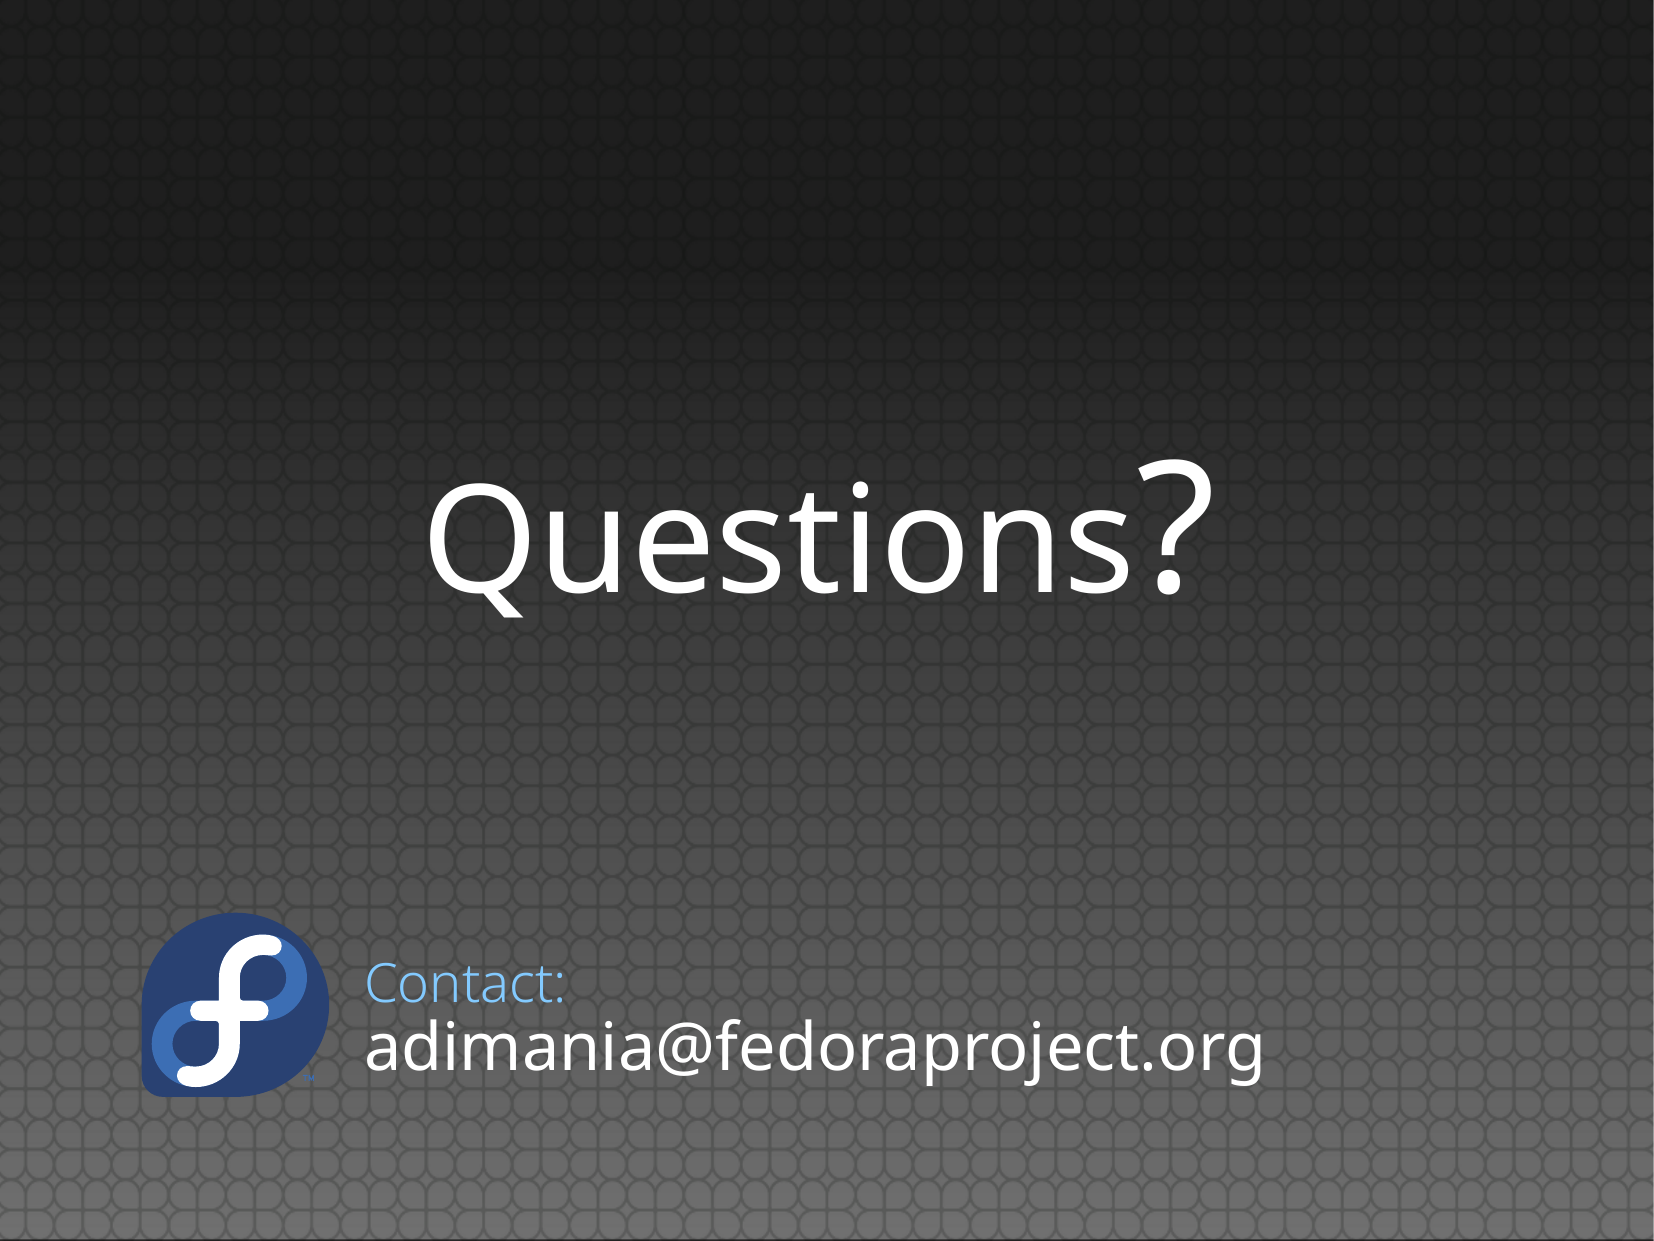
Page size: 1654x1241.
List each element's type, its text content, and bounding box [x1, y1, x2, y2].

title Questions? [30, 414, 1606, 628]
picture [0, 0, 1654, 1241]
text_box Contact: [349, 937, 703, 1016]
text_box adimania@fedoraproject.org [349, 992, 1455, 1085]
